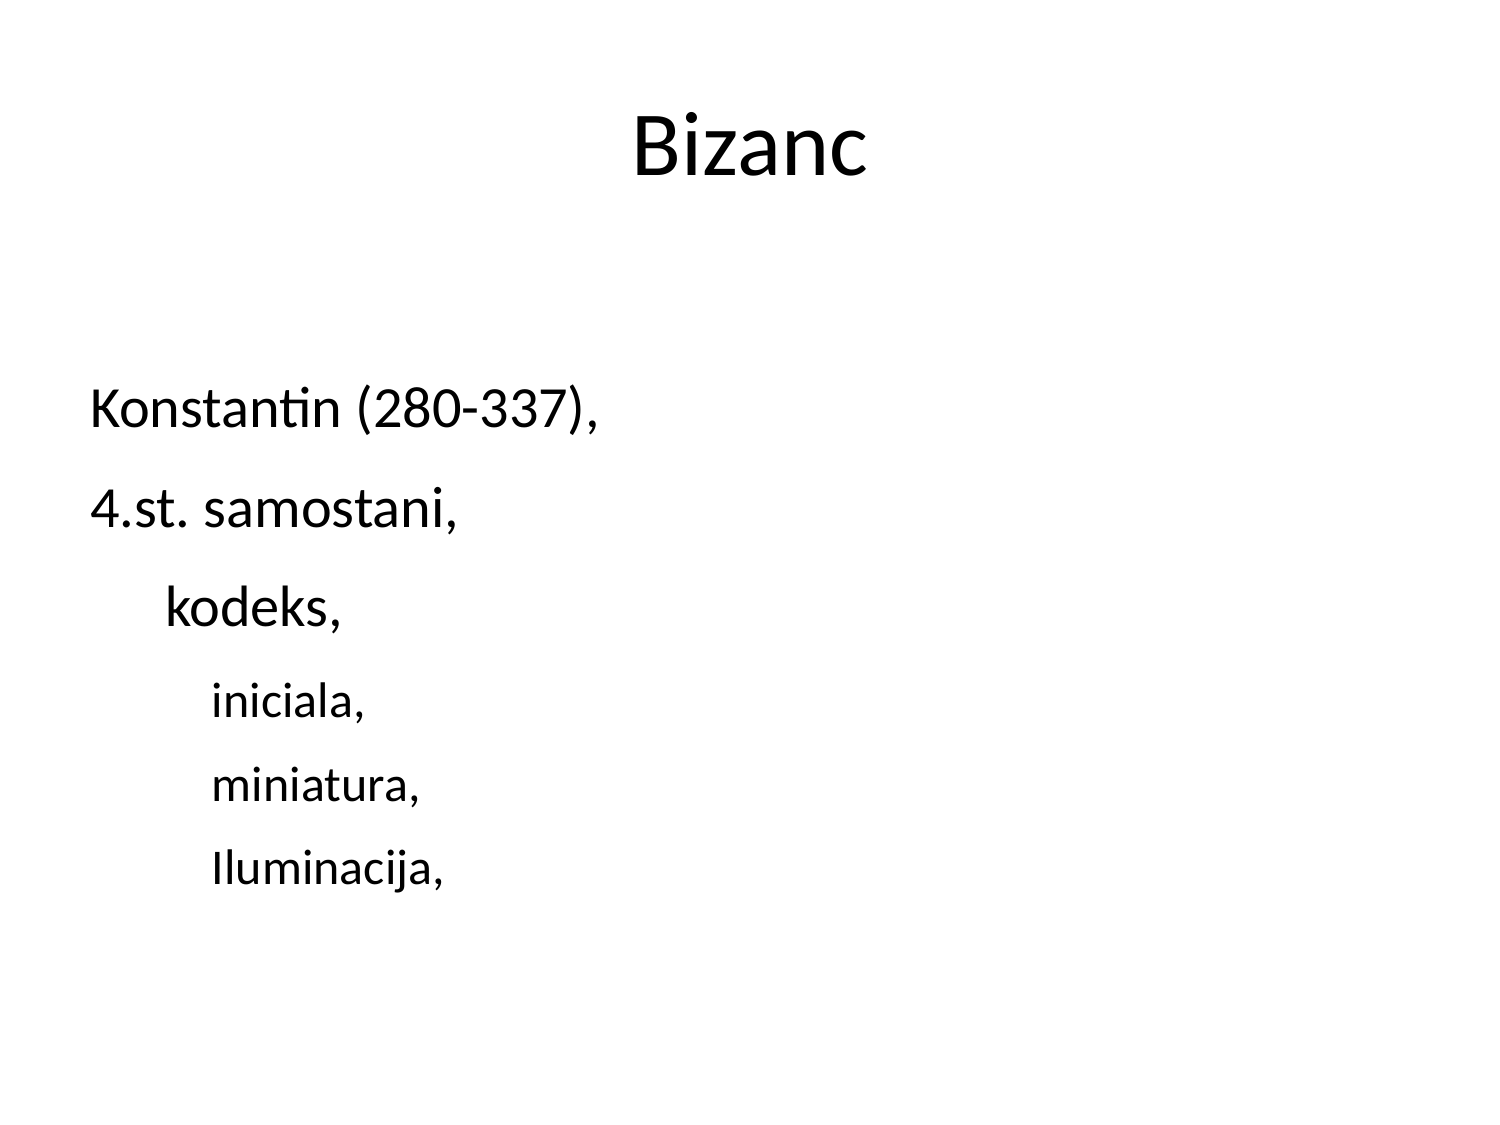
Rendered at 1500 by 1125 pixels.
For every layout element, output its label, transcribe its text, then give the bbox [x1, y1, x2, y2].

title Bizanc [75, 45, 1425, 233]
list Konstantin (280-337), 4.st. samostani, kodeks, iniciala, miniatura, Iluminacija, [75, 262, 1425, 1005]
